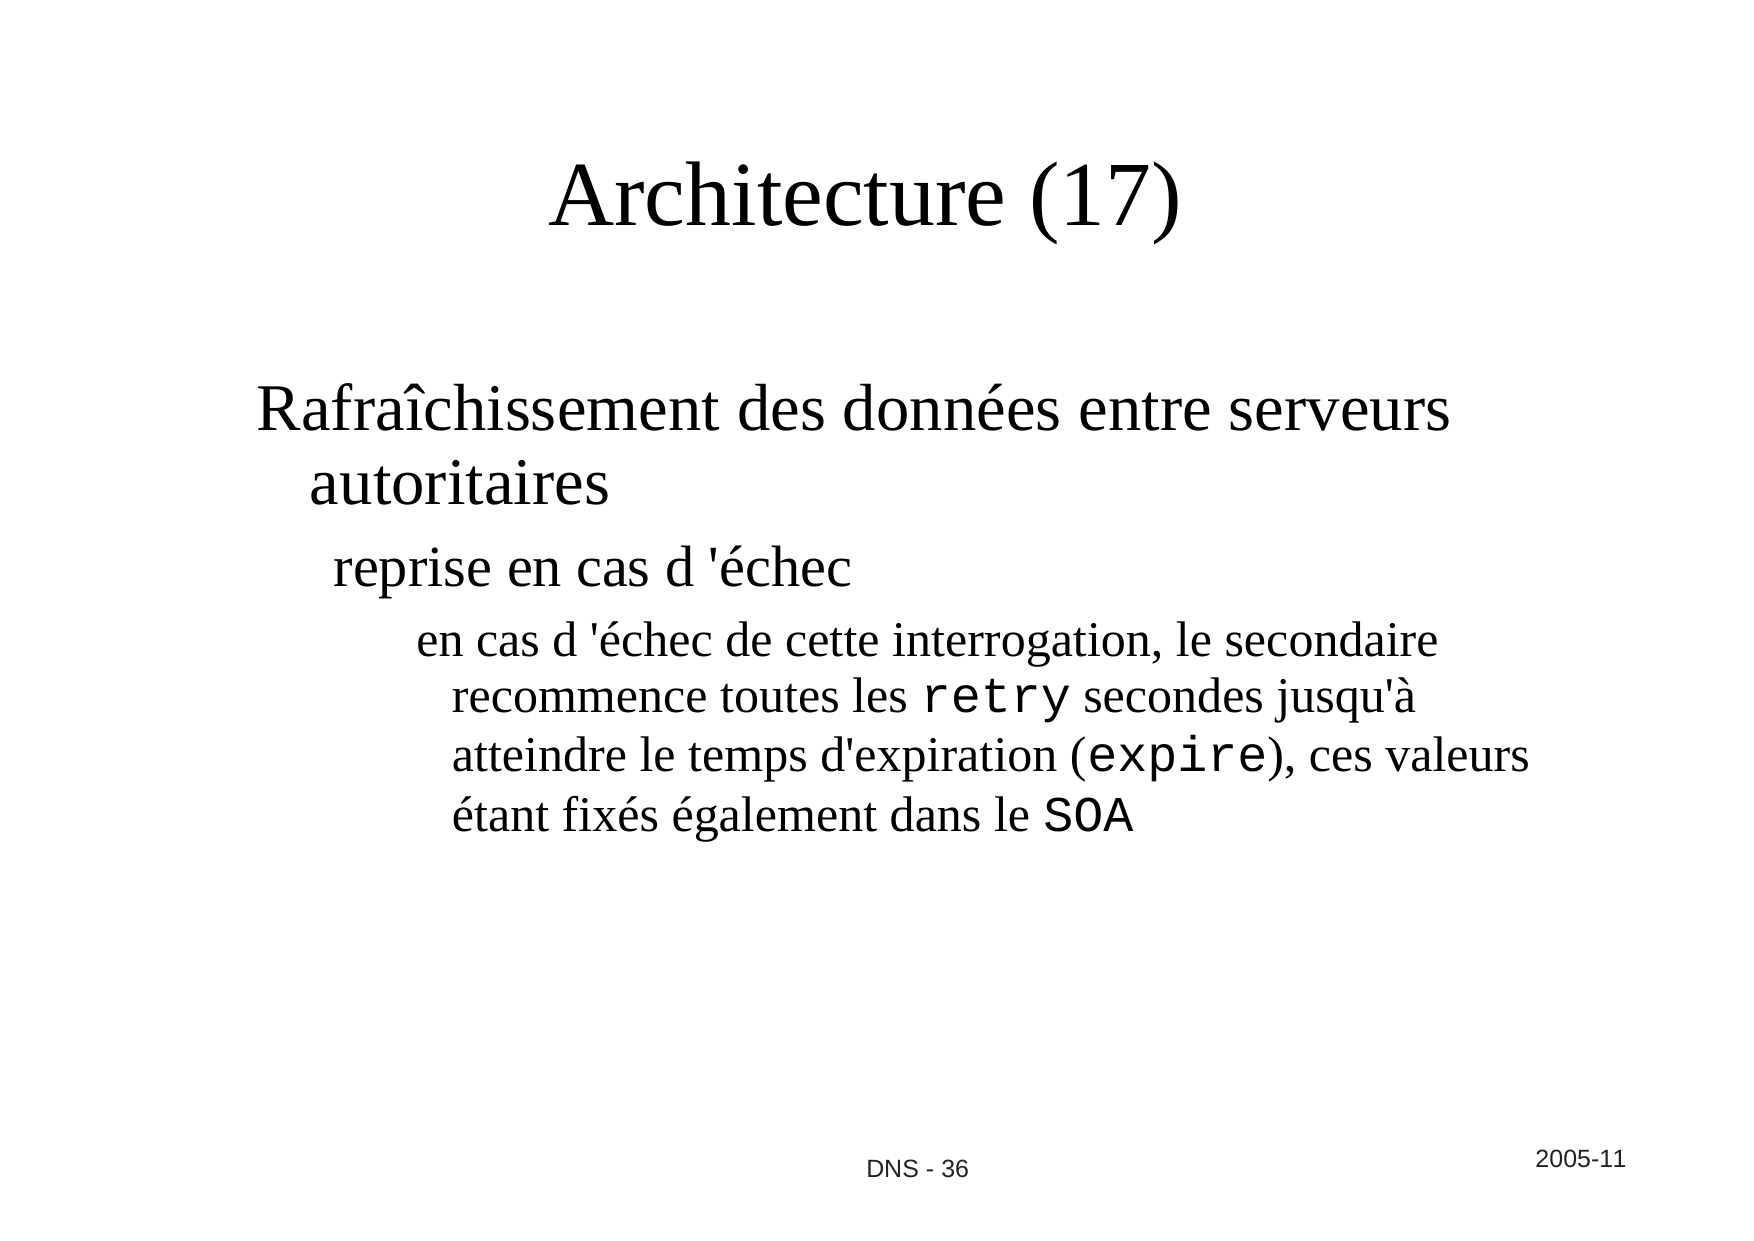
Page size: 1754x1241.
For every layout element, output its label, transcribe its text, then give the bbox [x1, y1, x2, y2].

list Rafraîchissement des données entre serveurs autoritaires reprise en cas d 'échec en cas d 'échec de cette interrogation, le secondaire recommence toutes les retry secondes jusqu'à atteindre le temps d'expiration (expire), ces valeurs étant fixés également dans le SOA [224, 363, 1597, 920]
title Architecture (17) [187, 109, 1545, 280]
